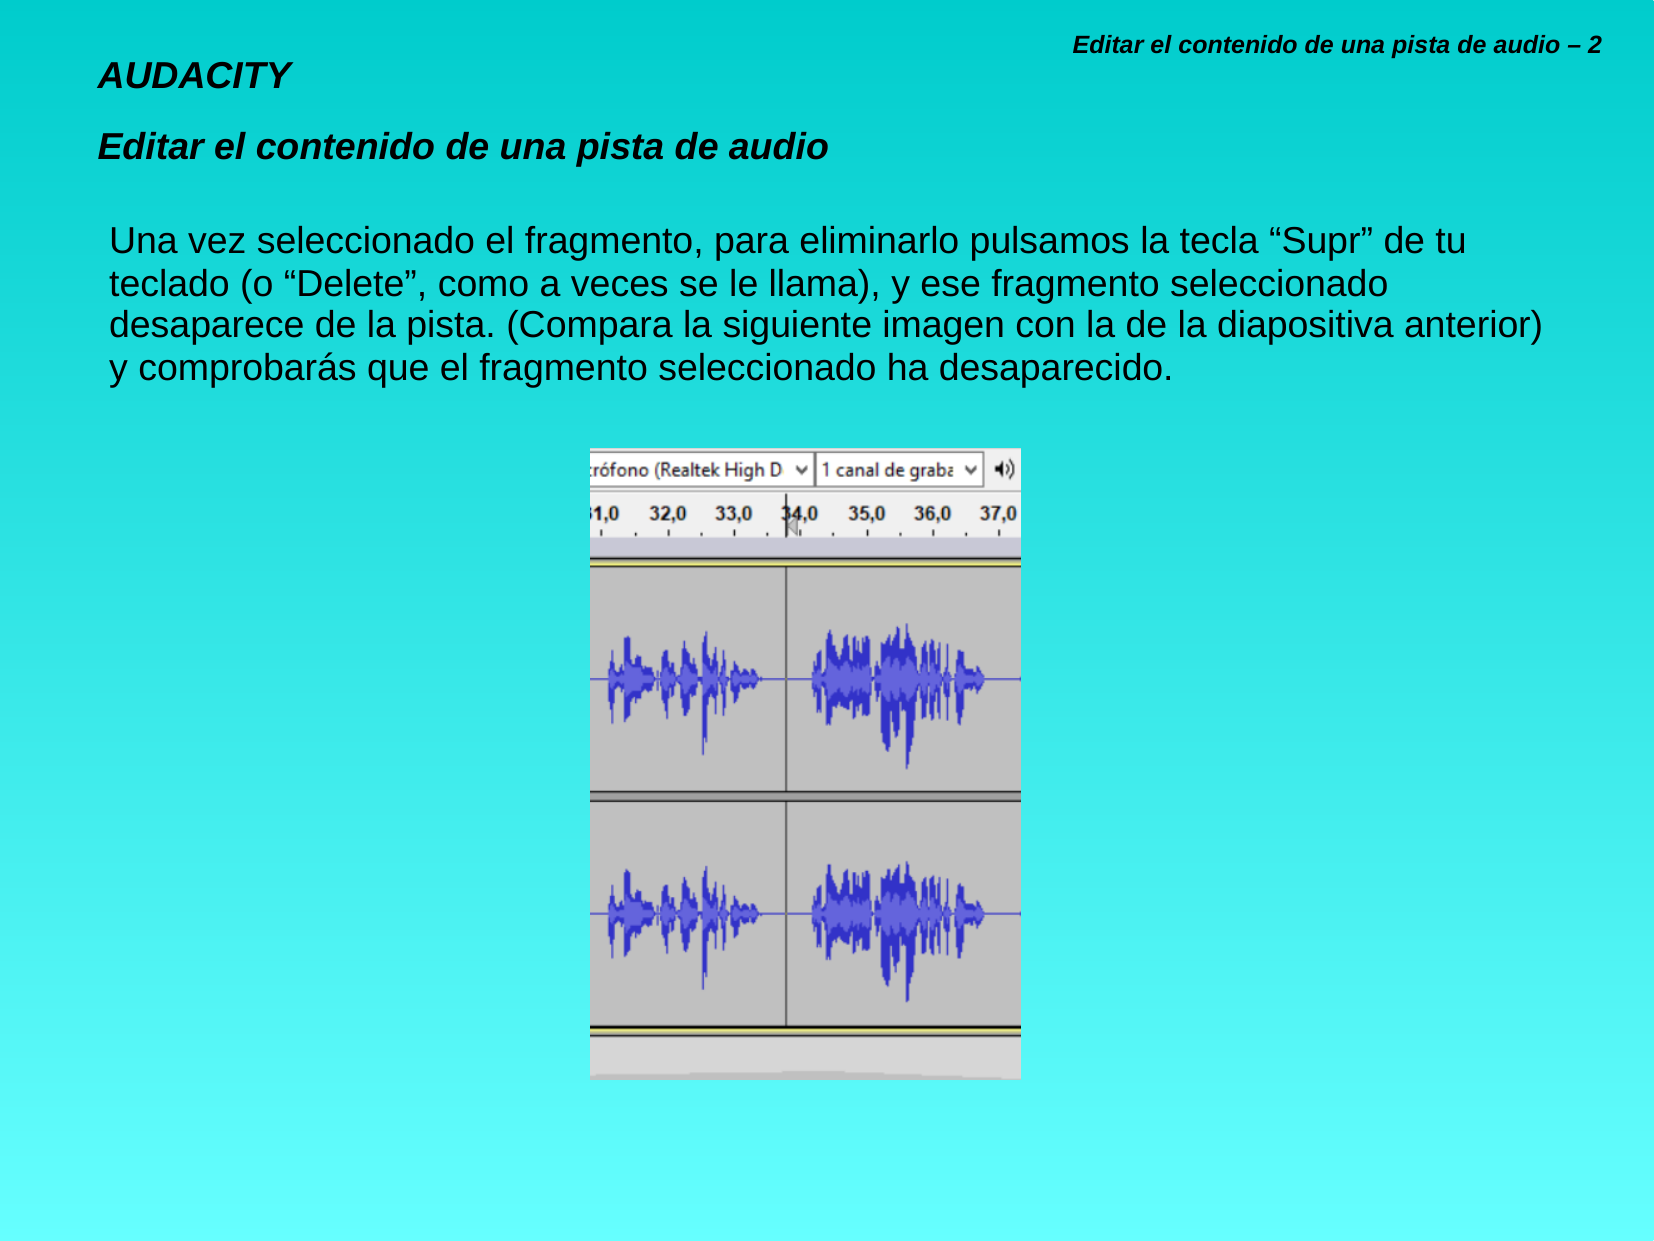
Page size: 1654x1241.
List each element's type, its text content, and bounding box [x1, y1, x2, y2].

text_box Editar el contenido de una pista de audio [82, 118, 898, 178]
text_box Una vez seleccionado el fragmento, para eliminarlo pulsamos la tecla “Supr” de tu teclado (o “Delete”, como a veces se le llama), y ese fragmento seleccionado desaparece de la pista. (Compara la siguiente imagen con la de la diapositiva anterior) y comprobarás que el fragmento seleccionado ha desaparecido. [94, 212, 1571, 394]
text_box Editar el contenido de una pista de audio – 2 [992, 23, 1619, 67]
picture [590, 448, 1021, 1081]
text_box AUDACITY [82, 47, 674, 104]
